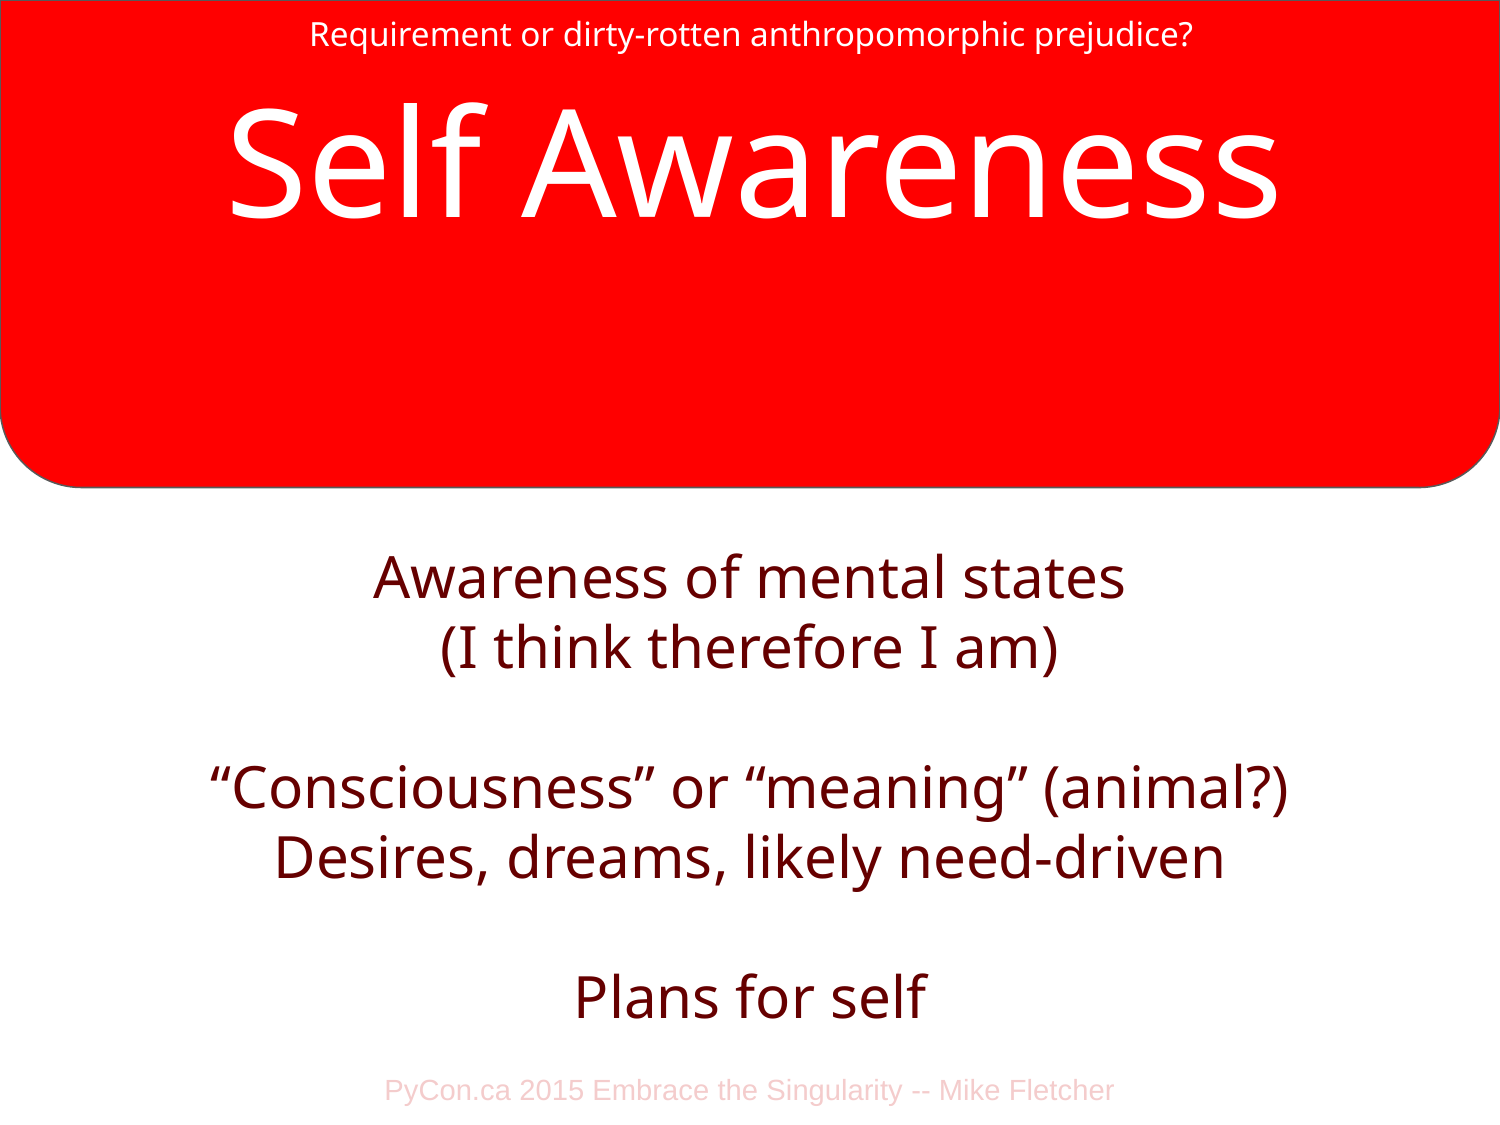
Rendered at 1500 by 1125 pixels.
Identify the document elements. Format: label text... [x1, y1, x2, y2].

title Self Awareness [28, 65, 1480, 488]
subtitle Requirement or dirty-rotten anthropomorphic prejudice? [1, 0, 1500, 65]
subtitle Awareness of mental states (I think therefore I am) “Consciousness” or “meaning” (animal?) Desires, dreams, likely need-driven Plans for self [0, 525, 1500, 1107]
